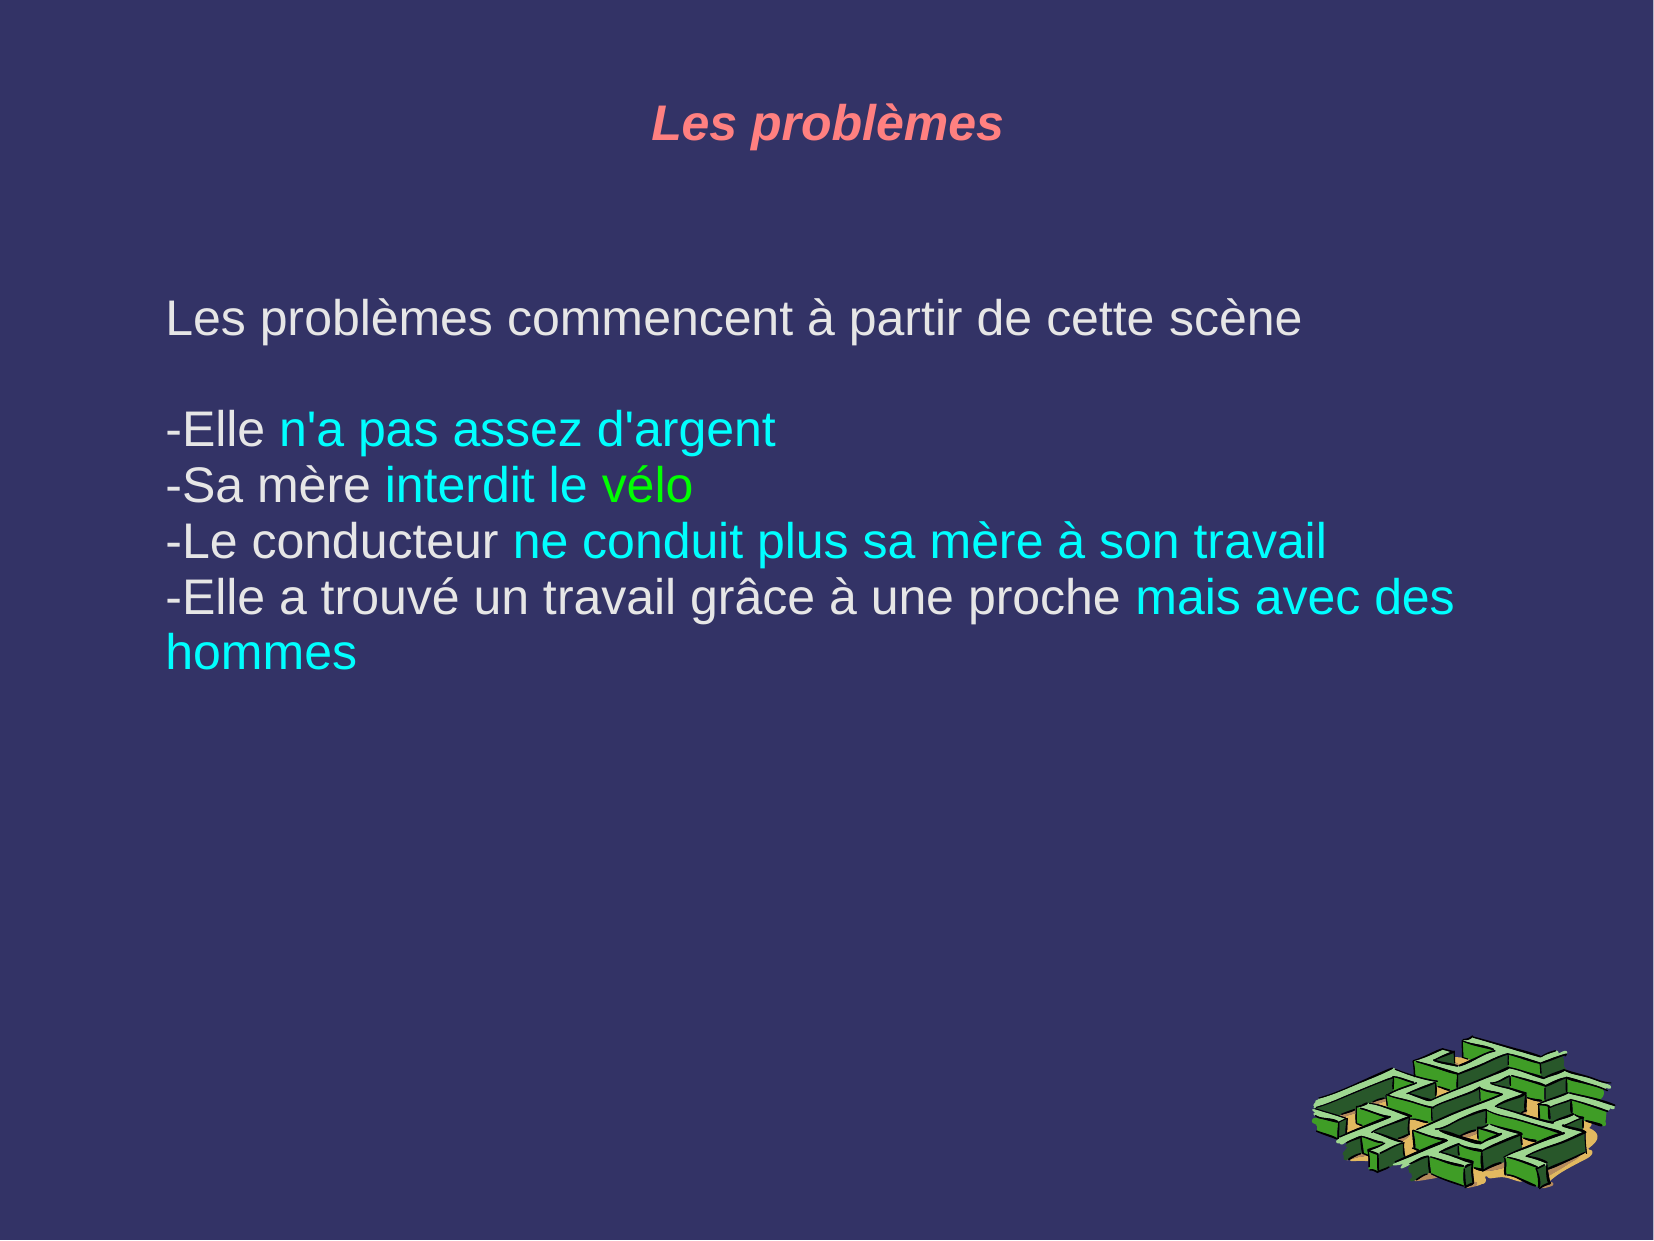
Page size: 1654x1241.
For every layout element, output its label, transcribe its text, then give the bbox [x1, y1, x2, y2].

title Les problèmes [121, 19, 1534, 227]
list Les problèmes commencent à partir de cette scène -Elle n'a pas assez d'argent -Sa mère interdit le vélo -Le conducteur ne conduit plus sa mère à son travail -Elle a trouvé un travail grâce à une proche mais avec des hommes [82, 290, 1571, 1109]
